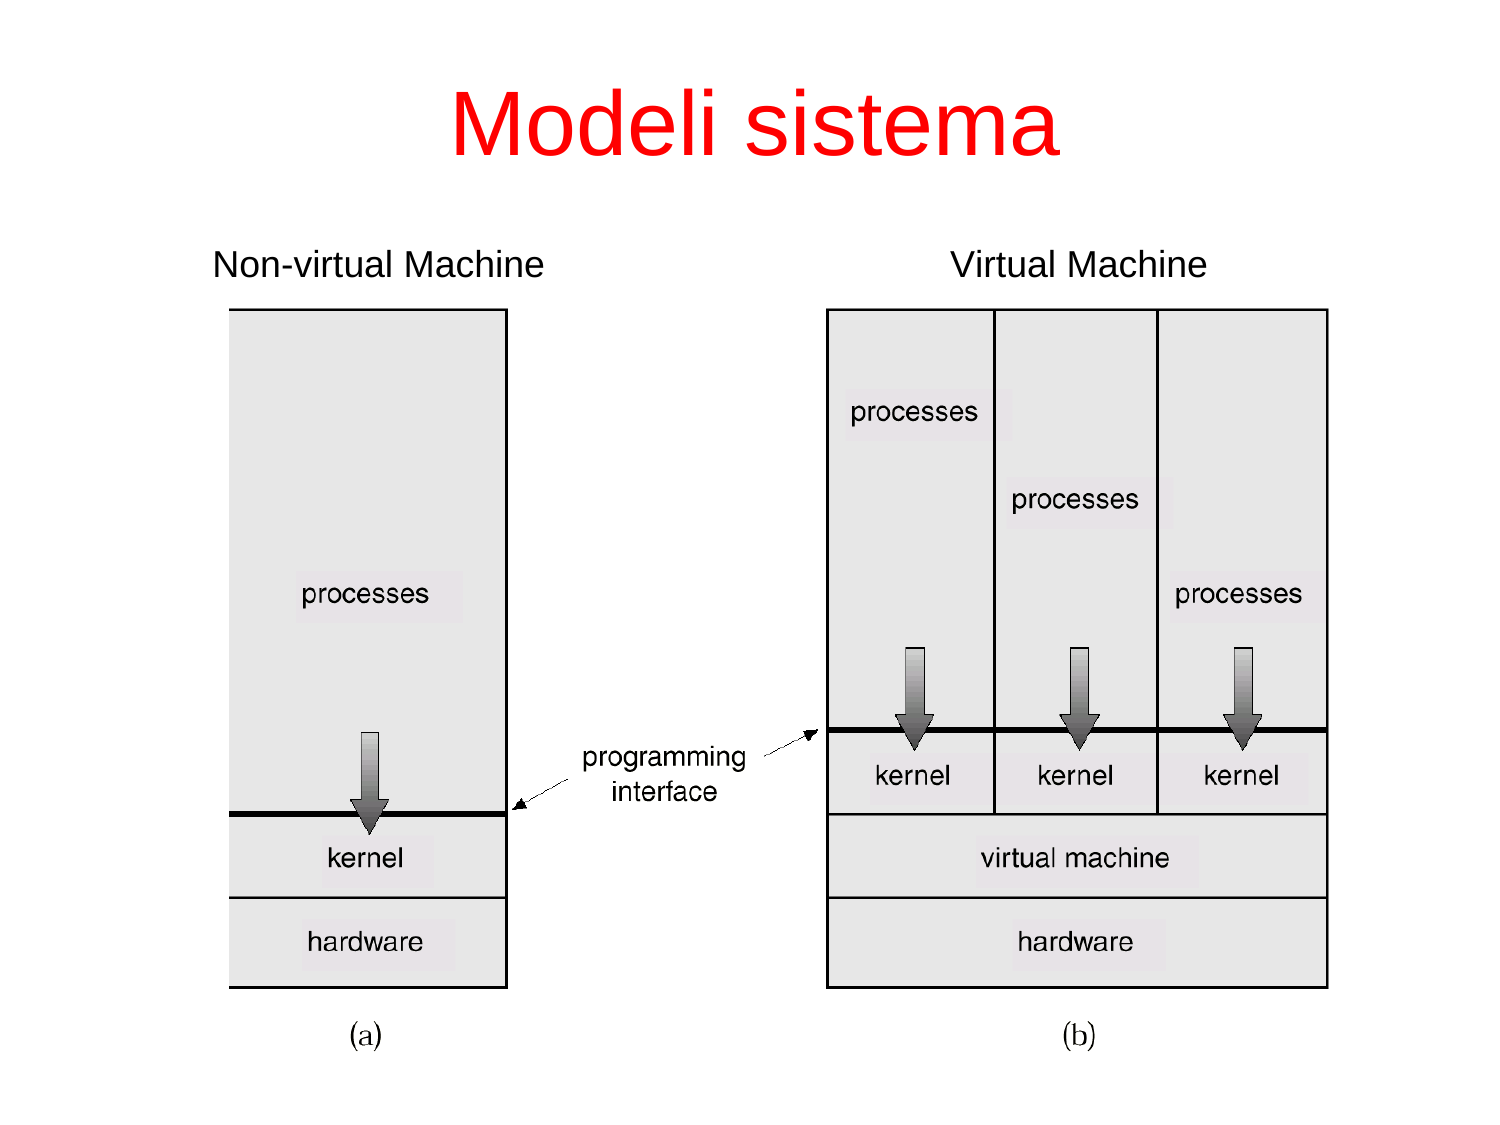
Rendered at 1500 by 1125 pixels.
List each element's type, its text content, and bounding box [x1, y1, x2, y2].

picture [229, 307, 1331, 1054]
title Modeli sistema [190, 56, 1321, 182]
text_box Non-virtual Machine [197, 232, 560, 293]
text_box Virtual Machine [935, 232, 1223, 293]
